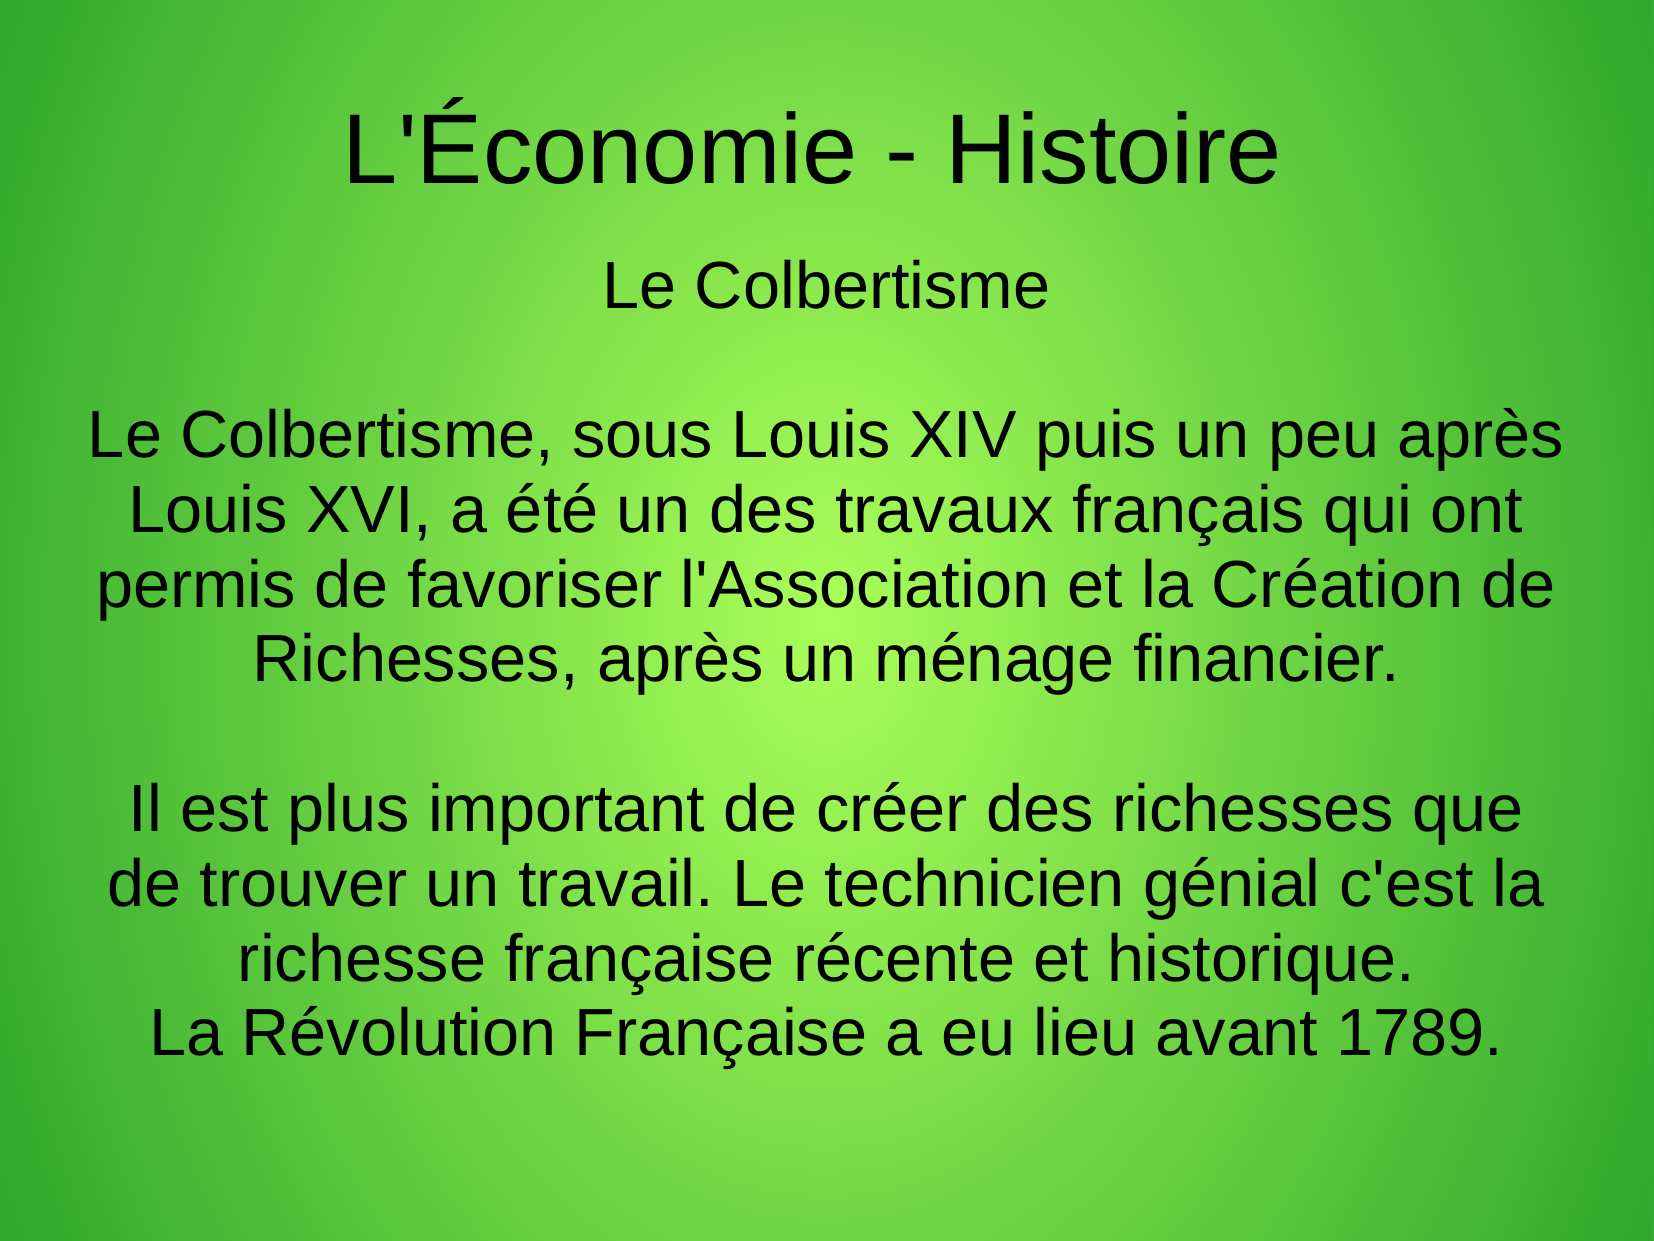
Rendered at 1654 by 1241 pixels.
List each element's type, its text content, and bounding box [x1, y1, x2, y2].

subtitle Le Colbertisme Le Colbertisme, sous Louis XIV puis un peu après Louis XVI, a été un des travaux français qui ont permis de favoriser l'Association et la Création de Richesses, après un ménage financier. Il est plus important de créer des richesses que de trouver un travail. Le technicien génial c'est la richesse française récente et historique. La Révolution Française a eu lieu avant 1789. [82, 160, 1571, 1158]
title L'Économie - Histoire [82, 47, 1571, 160]
